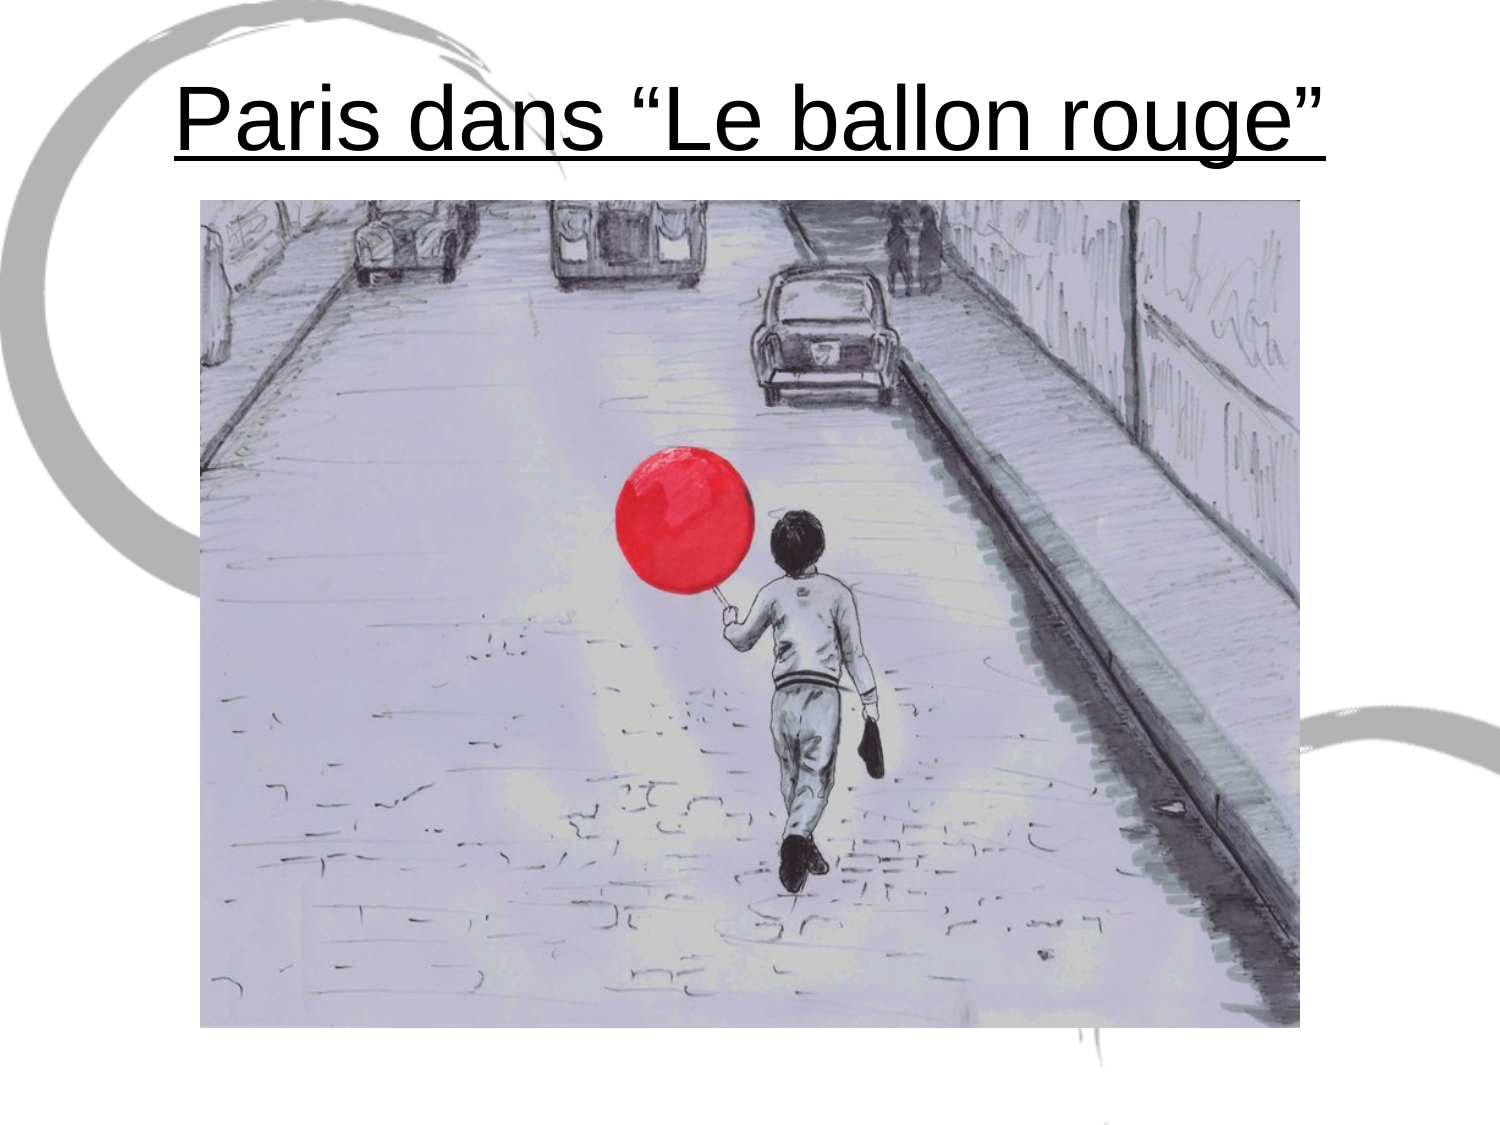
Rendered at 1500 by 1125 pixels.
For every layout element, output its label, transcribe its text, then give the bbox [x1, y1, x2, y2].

title Paris dans “Le ballon rouge” [112, 20, 1388, 208]
picture [0, 0, 1500, 1125]
